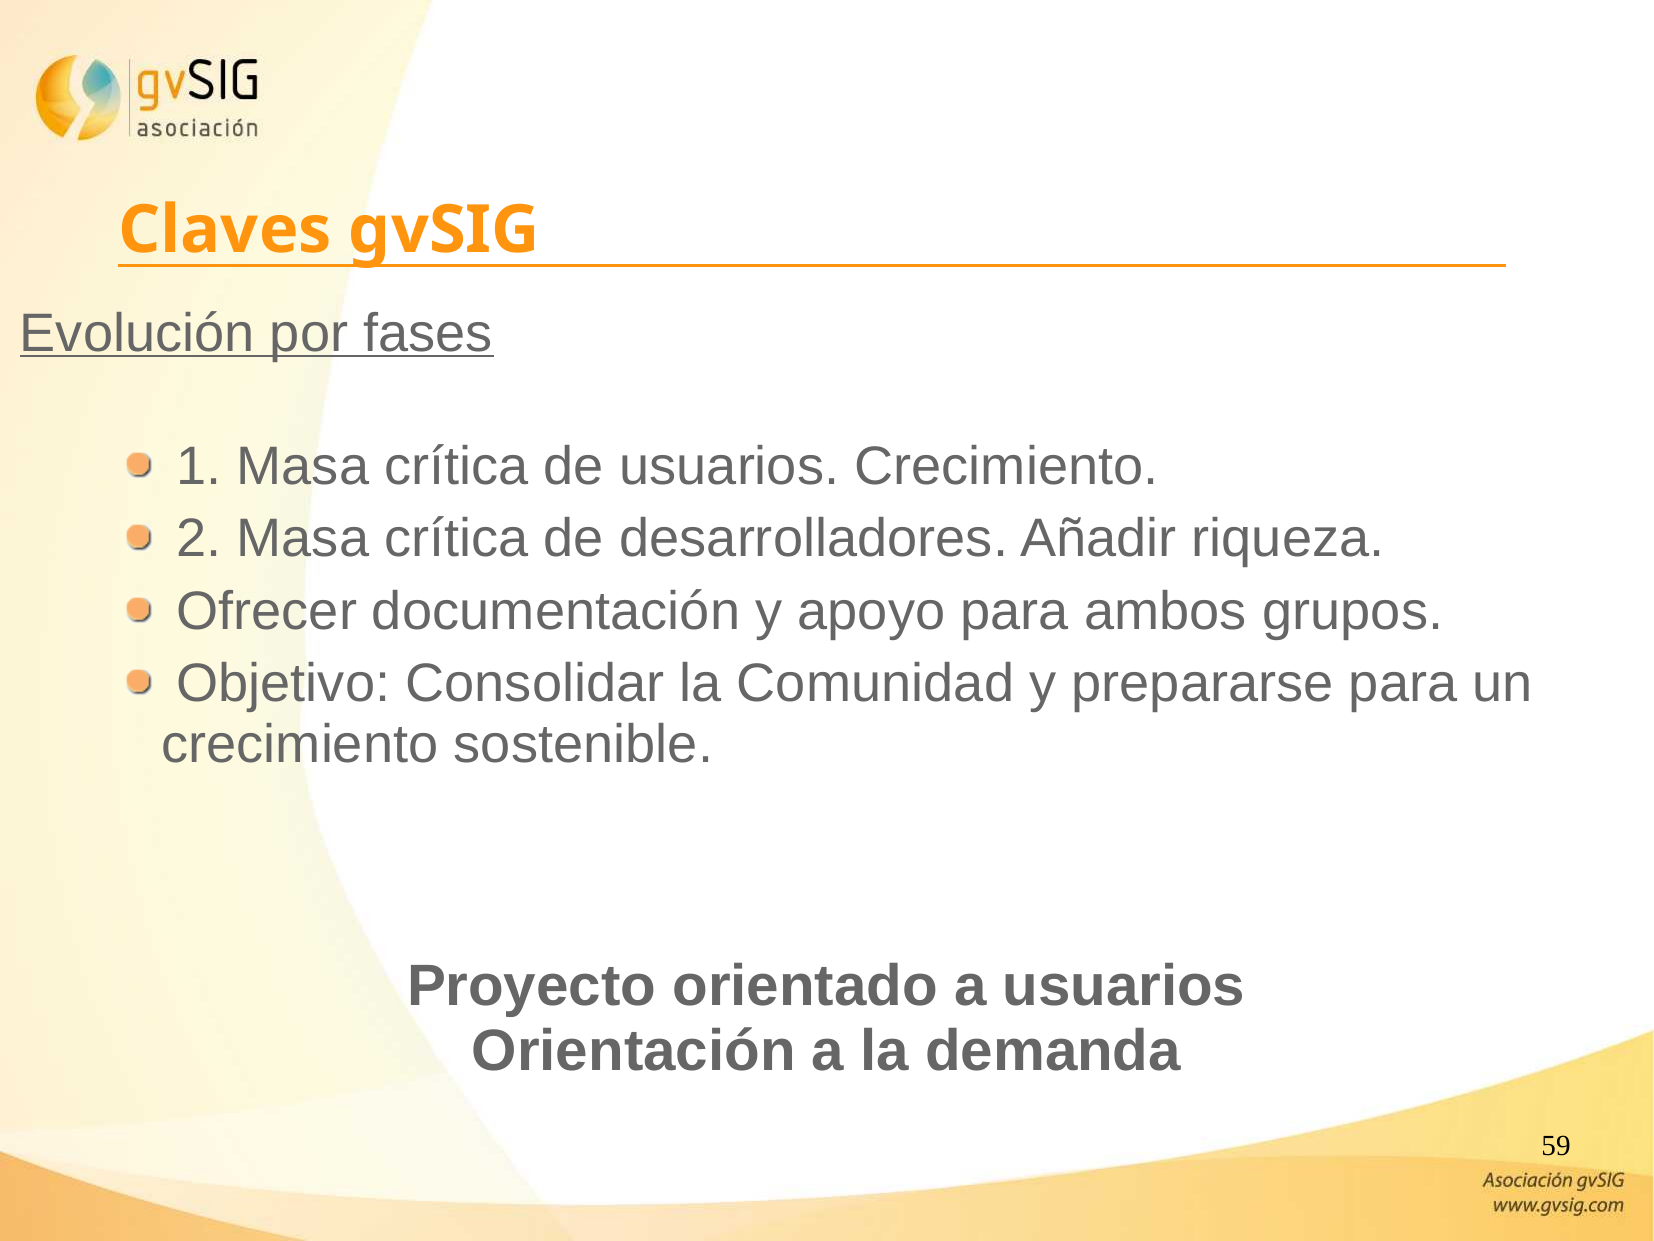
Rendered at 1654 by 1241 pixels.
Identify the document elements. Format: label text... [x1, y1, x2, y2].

text_box Evolución por fases 1. Masa crítica de usuarios. Crecimiento. 2. Masa crítica de desarrolladores. Añadir riqueza. Ofrecer documentación y apoyo para ambos grupos. Objetivo: Consolidar la Comunidad y prepararse para un crecimiento sostenible. [4, 295, 1595, 850]
text_box Proyecto orientado a usuarios Orientación a la demanda [147, 944, 1506, 1090]
title Claves gvSIG [118, 177, 1607, 276]
picture [0, 0, 1654, 1241]
